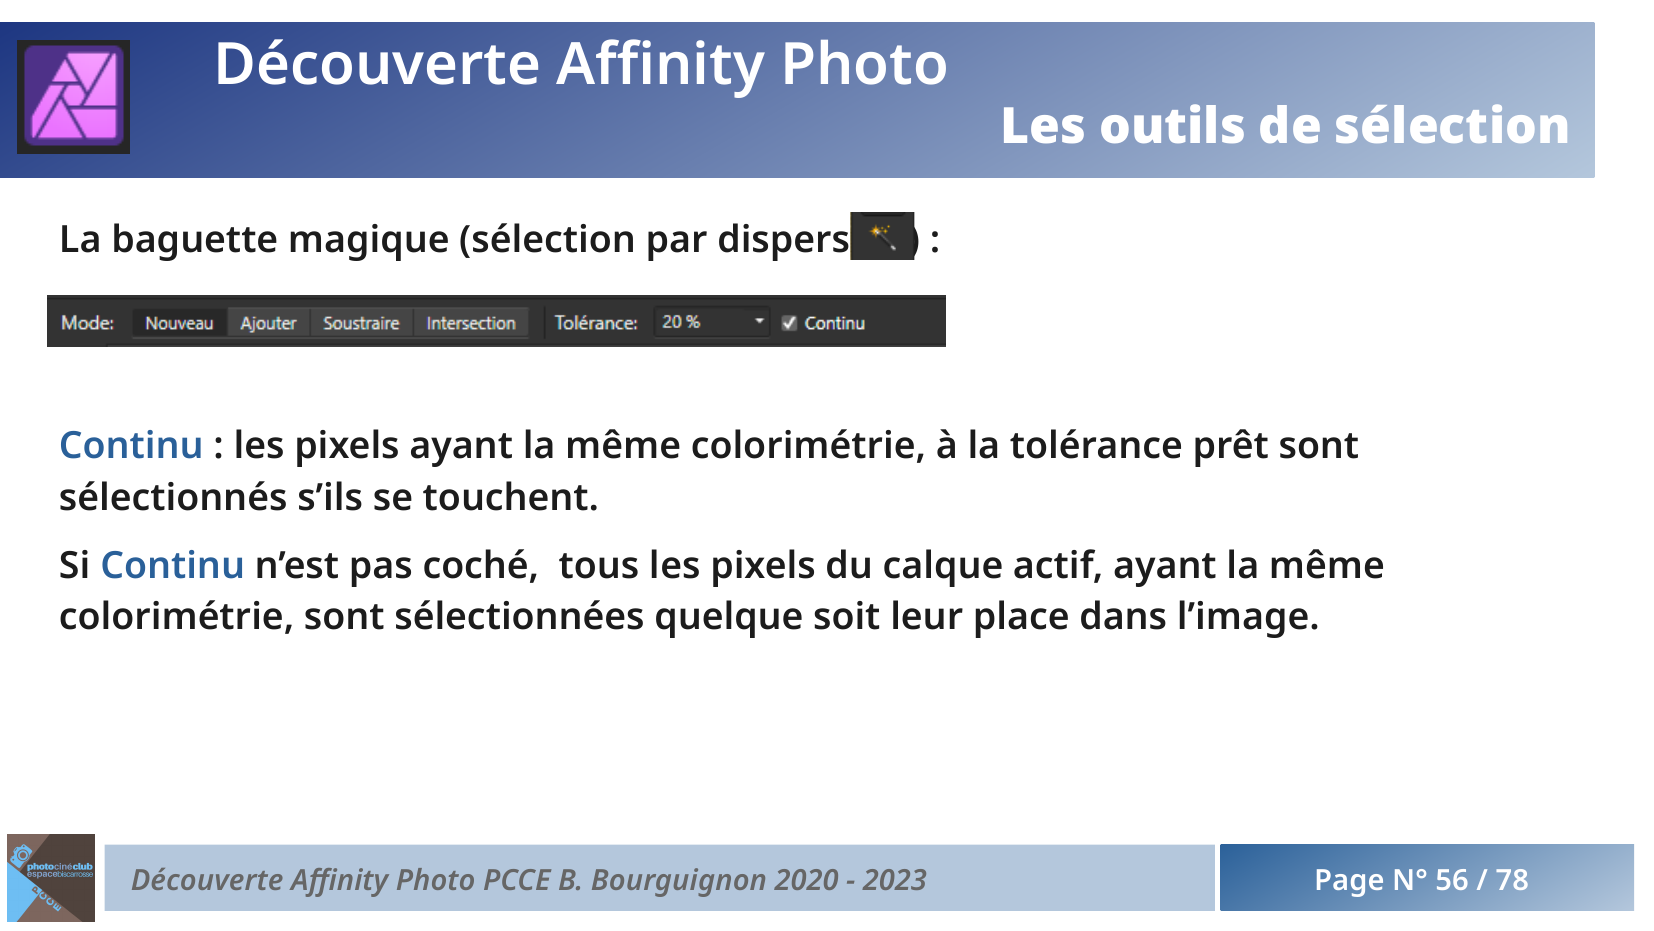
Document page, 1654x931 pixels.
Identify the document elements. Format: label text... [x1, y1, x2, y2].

title Les outils de sélection [874, 47, 1571, 158]
picture [7, 834, 95, 922]
list La baguette magique (sélection par dispersion) : Continu : les pixels ayant la même colorimétrie, à la tolérance prêt sont sélectionnés s’ils se touchent. Si Continu n’est pas coché, tous les pixels du calque actif, ayant la même colorimétrie, sont sélectionnées quelque soit leur place dans l’image. [59, 212, 1565, 820]
picture [850, 212, 915, 260]
picture [17, 40, 130, 154]
picture [47, 295, 946, 347]
